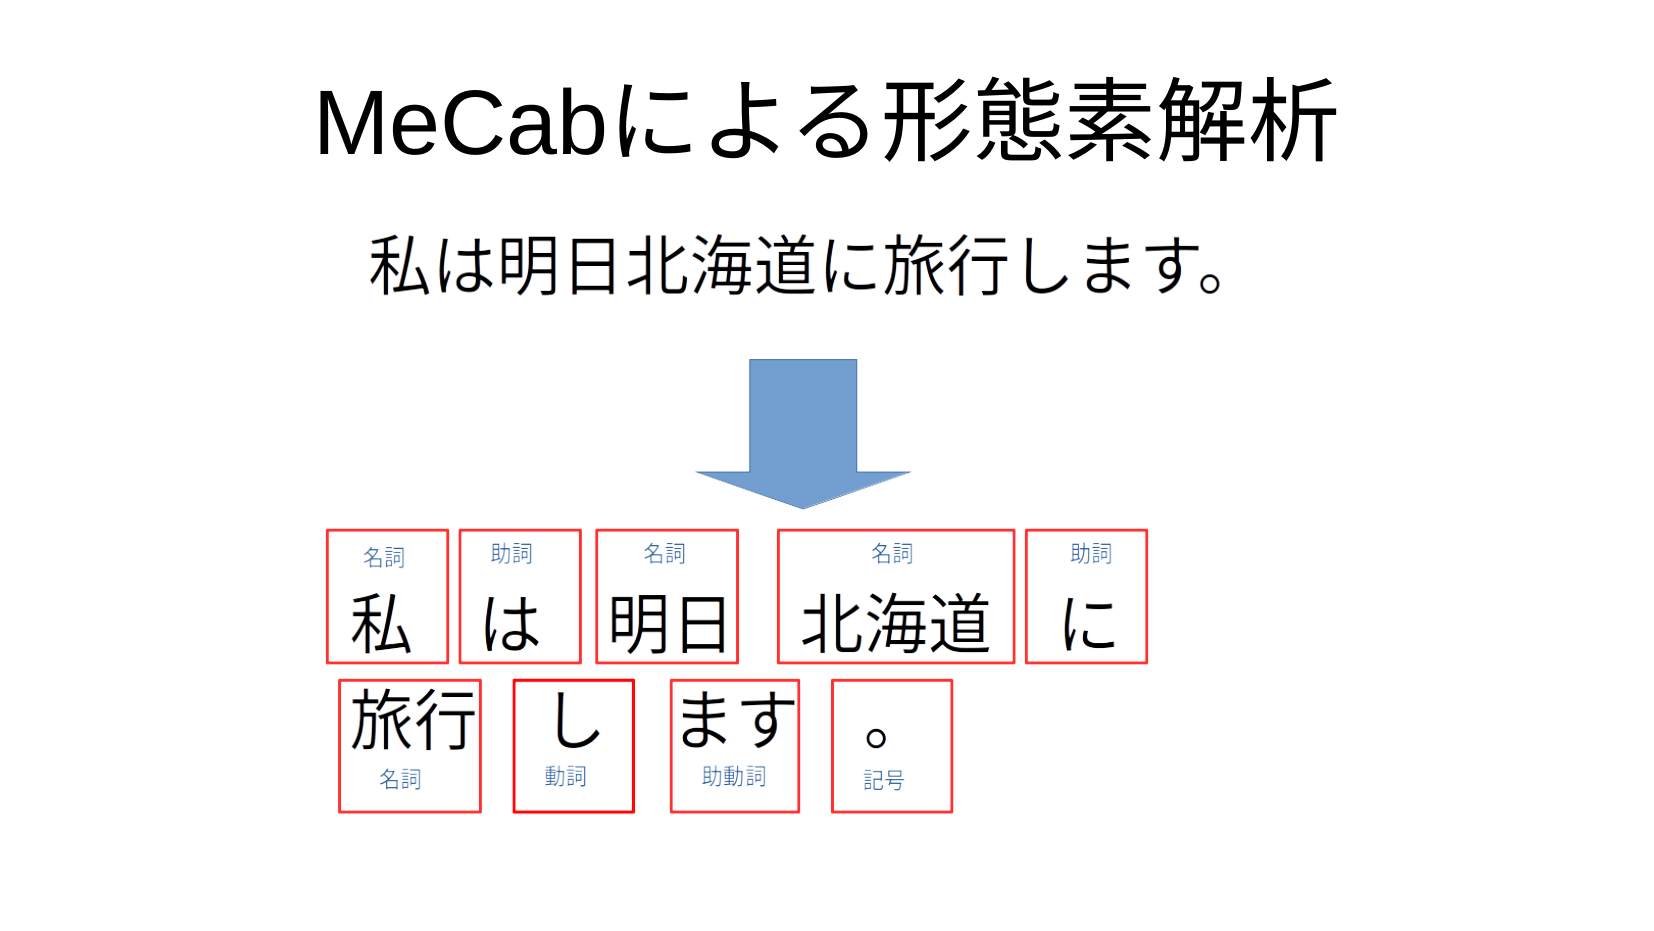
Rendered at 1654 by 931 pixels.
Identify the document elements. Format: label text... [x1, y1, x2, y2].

picture [236, 69, 1382, 880]
title MeCabによる形態素解析 [82, 37, 1571, 193]
